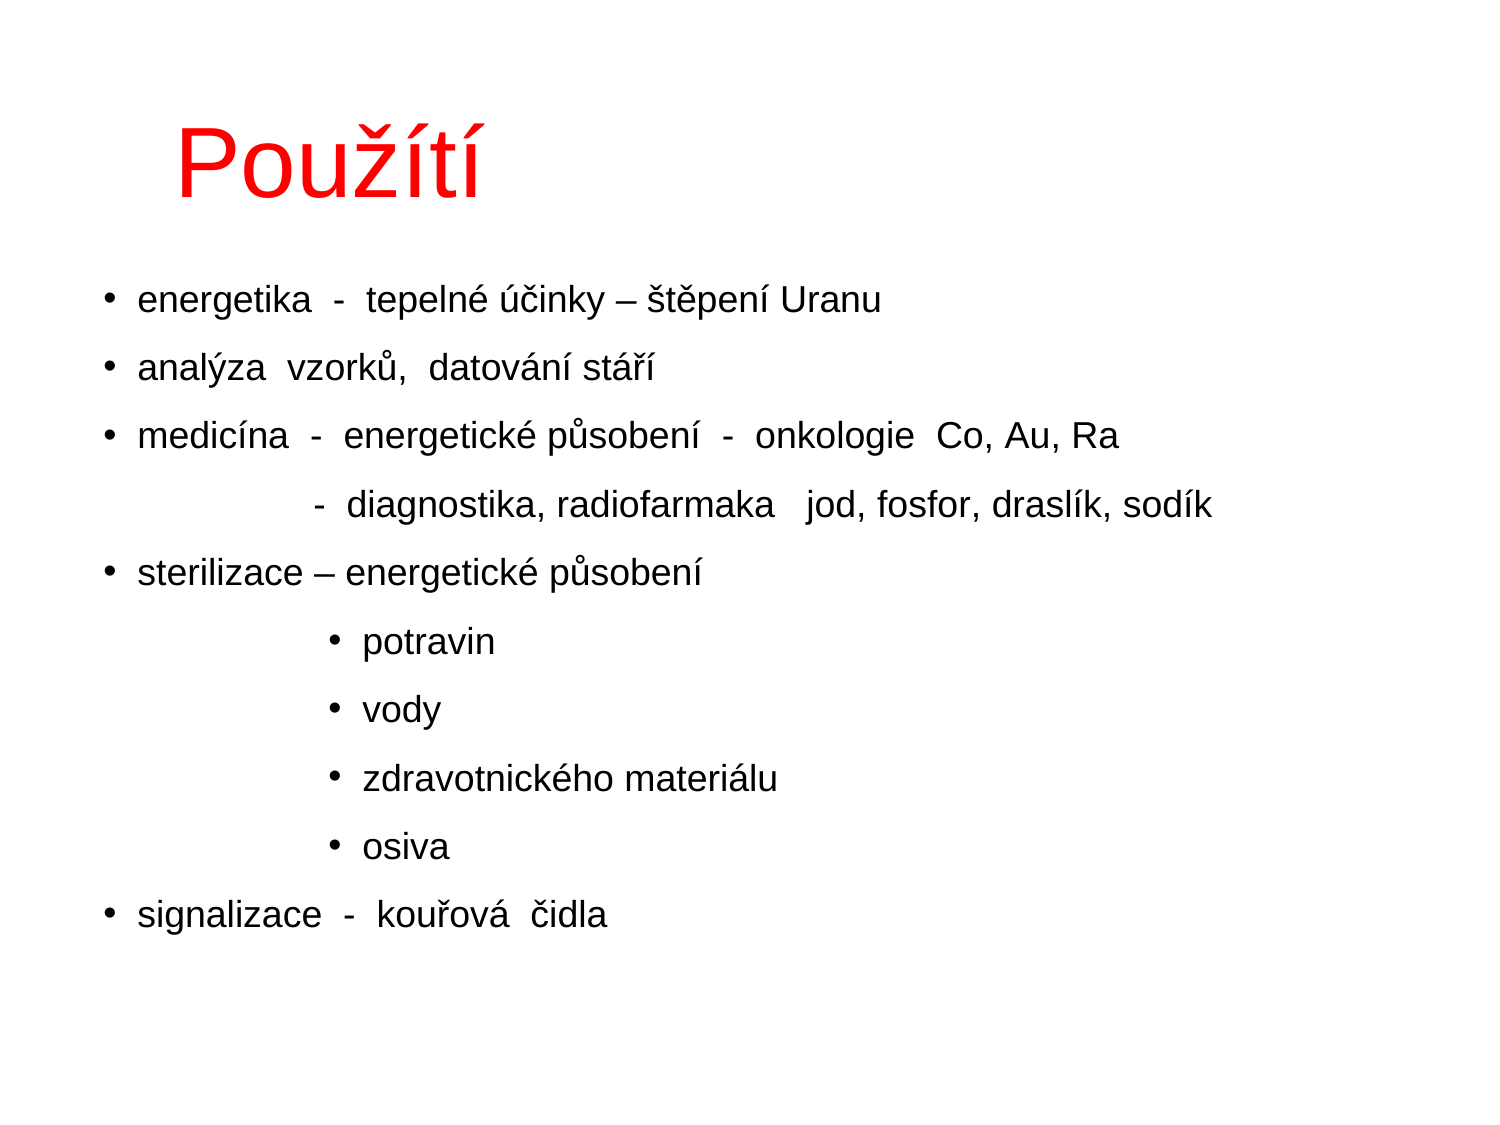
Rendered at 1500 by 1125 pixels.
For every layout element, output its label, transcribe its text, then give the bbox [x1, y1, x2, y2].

text_box Použítí [159, 90, 1353, 226]
text_box energetika - tepelné účinky – štěpení Uranu analýza vzorků, datování stáří medicína - energetické působení - onkologie Co, Au, Ra - diagnostika, radiofarmaka jod, fosfor, draslík, sodík sterilizace – energetické působení potravin vody zdravotnického materiálu osiva signalizace - kouřová čidla [88, 267, 1329, 944]
